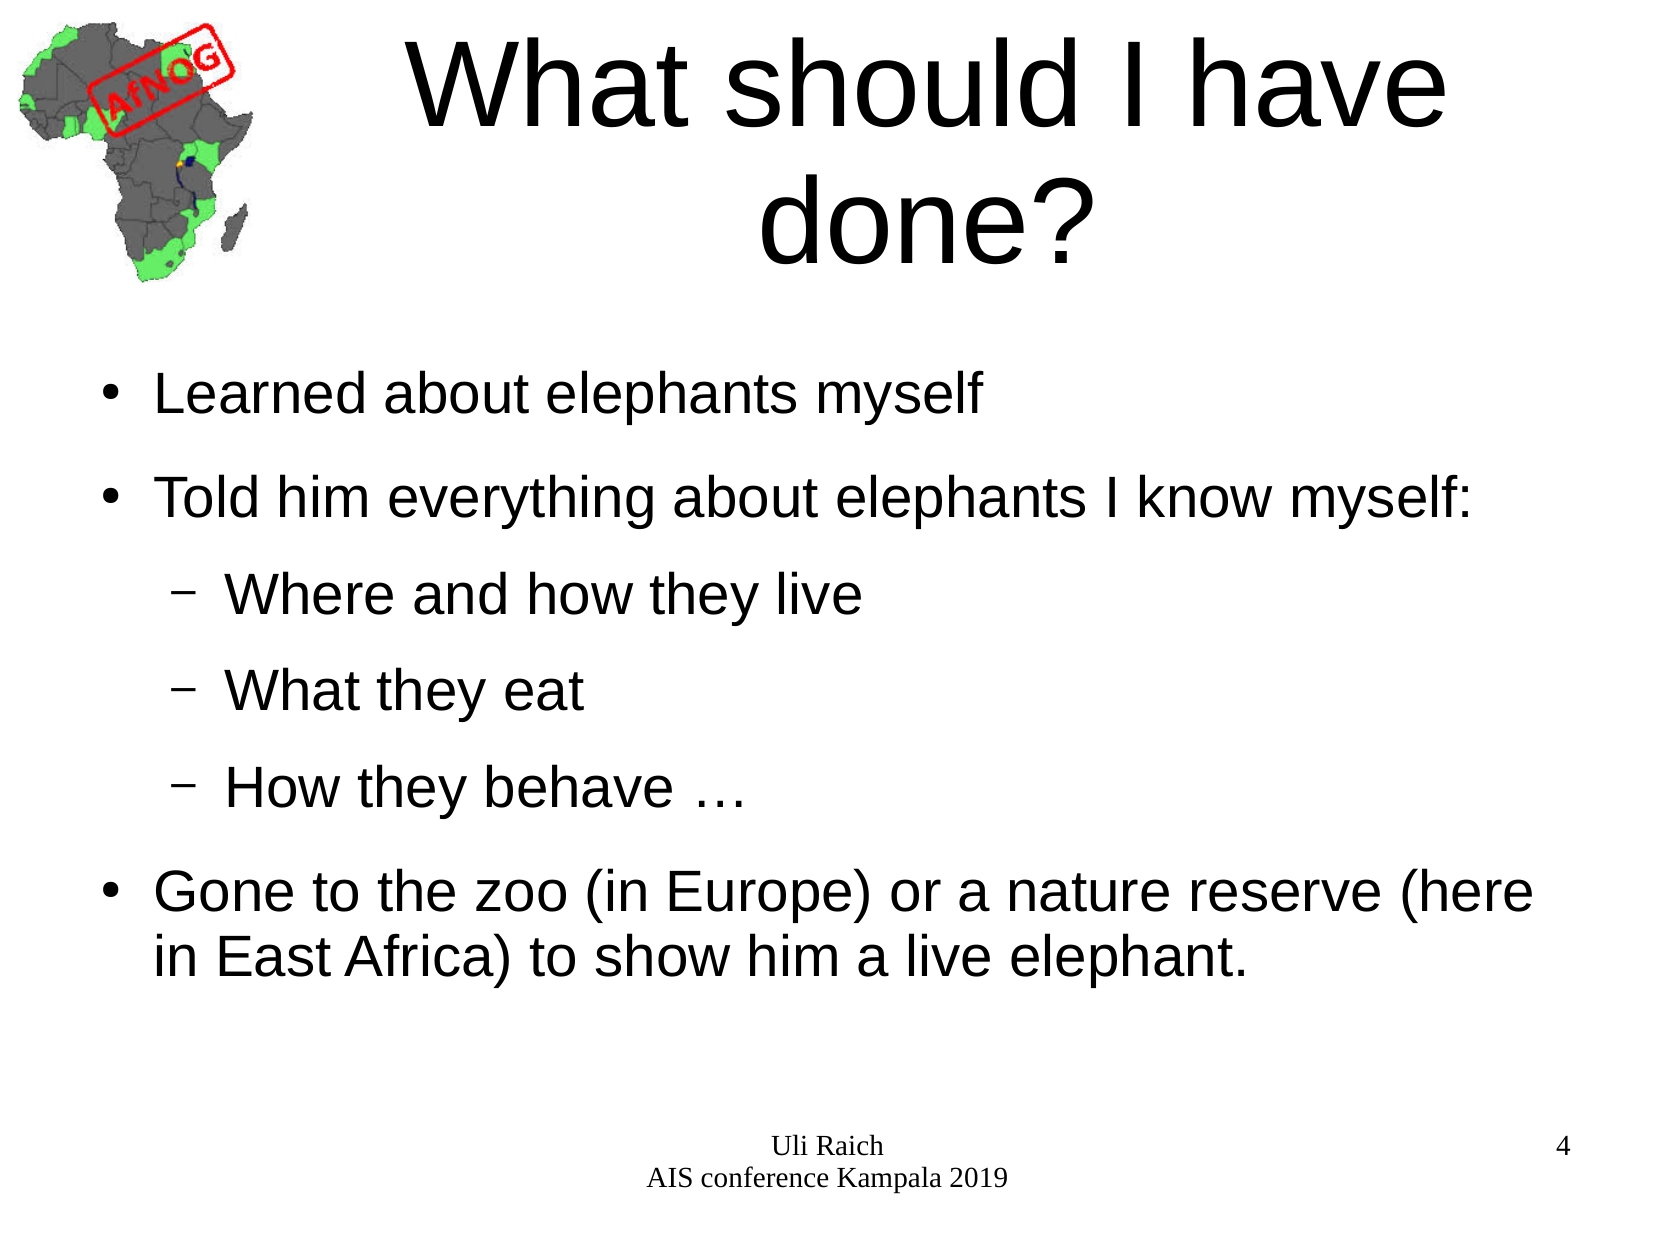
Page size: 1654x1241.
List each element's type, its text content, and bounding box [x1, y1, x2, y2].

picture [9, 0, 259, 291]
list Learned about elephants myself Told him everything about elephants I know myself: Where and how they live What they eat How they behave … Gone to the zoo (in Europe) or a nature reserve (here in East Africa) to show him a live elephant. [82, 360, 1571, 1081]
title What should I have done? [285, 16, 1571, 290]
